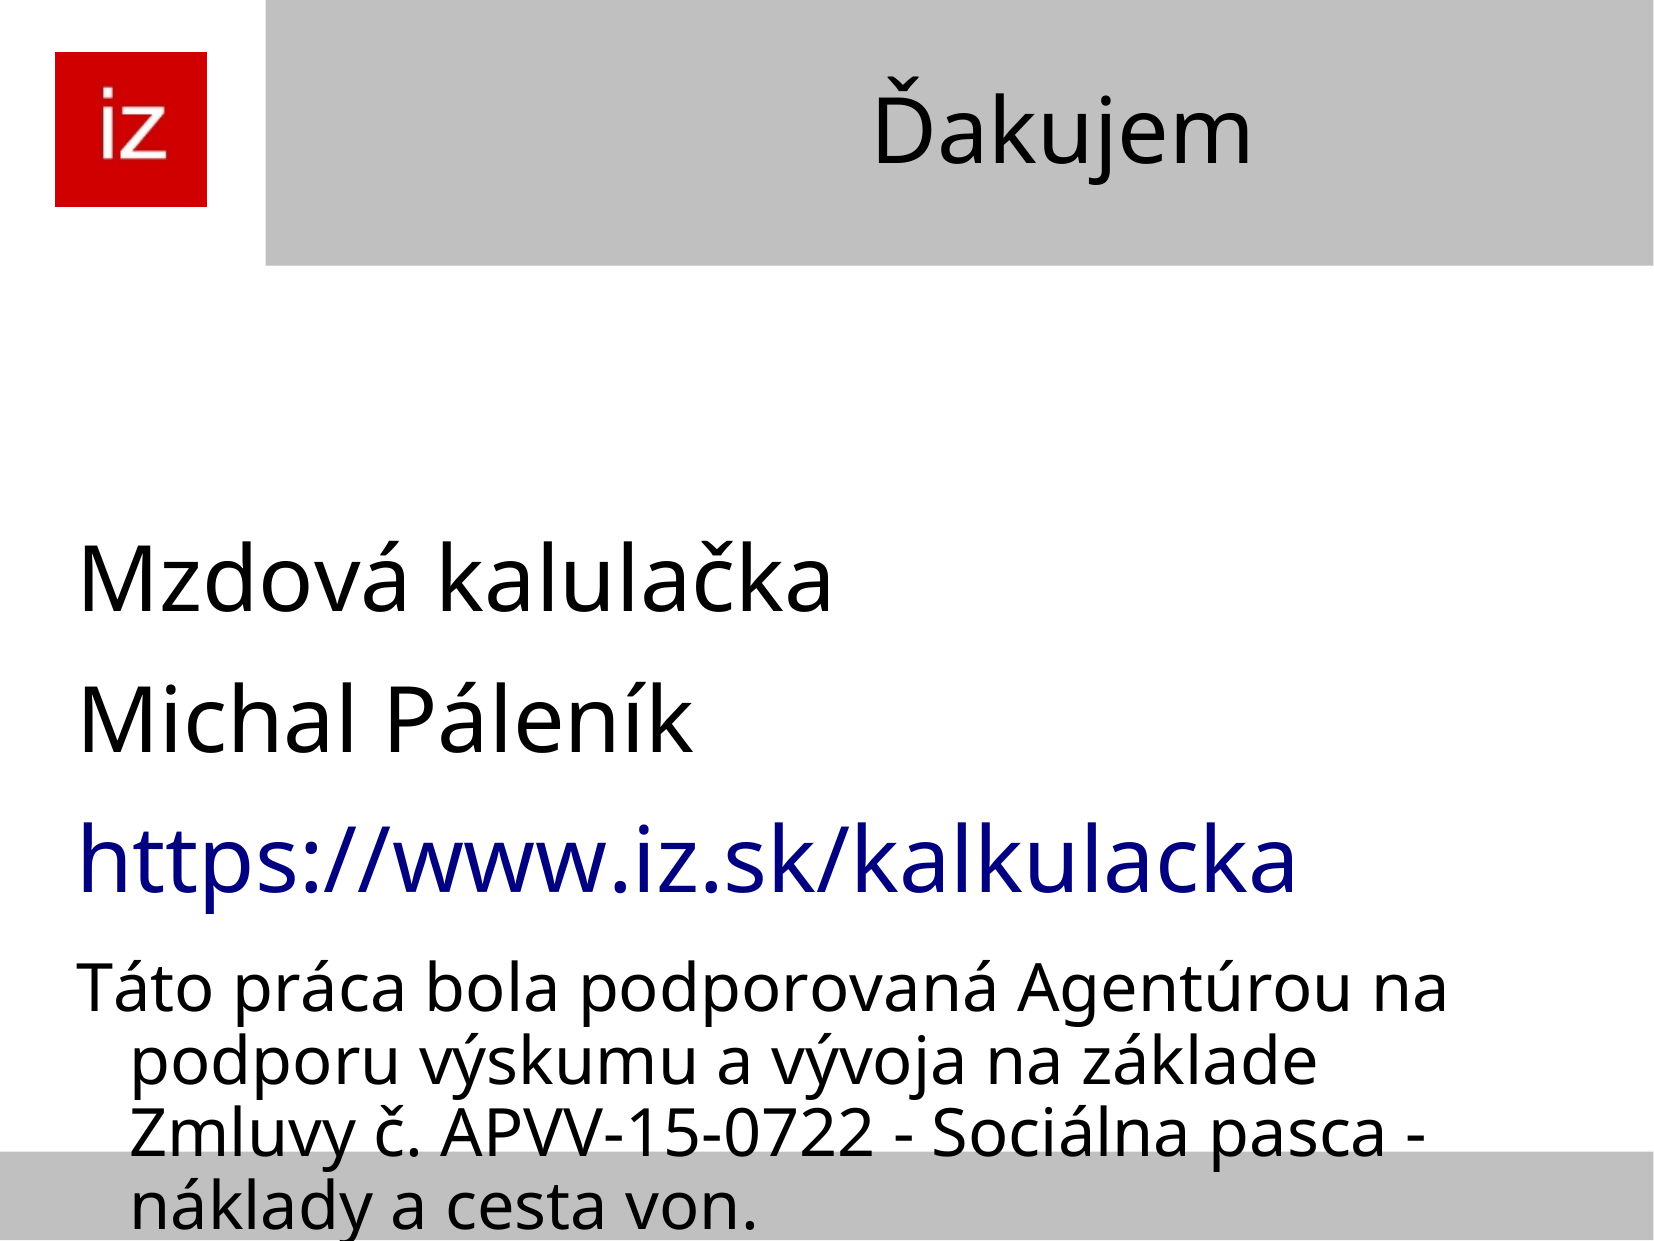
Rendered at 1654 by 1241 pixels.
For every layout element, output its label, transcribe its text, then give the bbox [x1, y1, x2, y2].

title Ďakujem [561, 29, 1565, 237]
picture [55, 52, 207, 207]
list Mzdová kalulačka Michal Páleník https://www.iz.sk/kalkulacka Táto práca bola podporovaná Agentúrou na podporu výskumu a vývoja na základe Zmluvy č. APVV-15-0722 - Sociálna pasca - náklady a cesta von. [59, 531, 1506, 1150]
